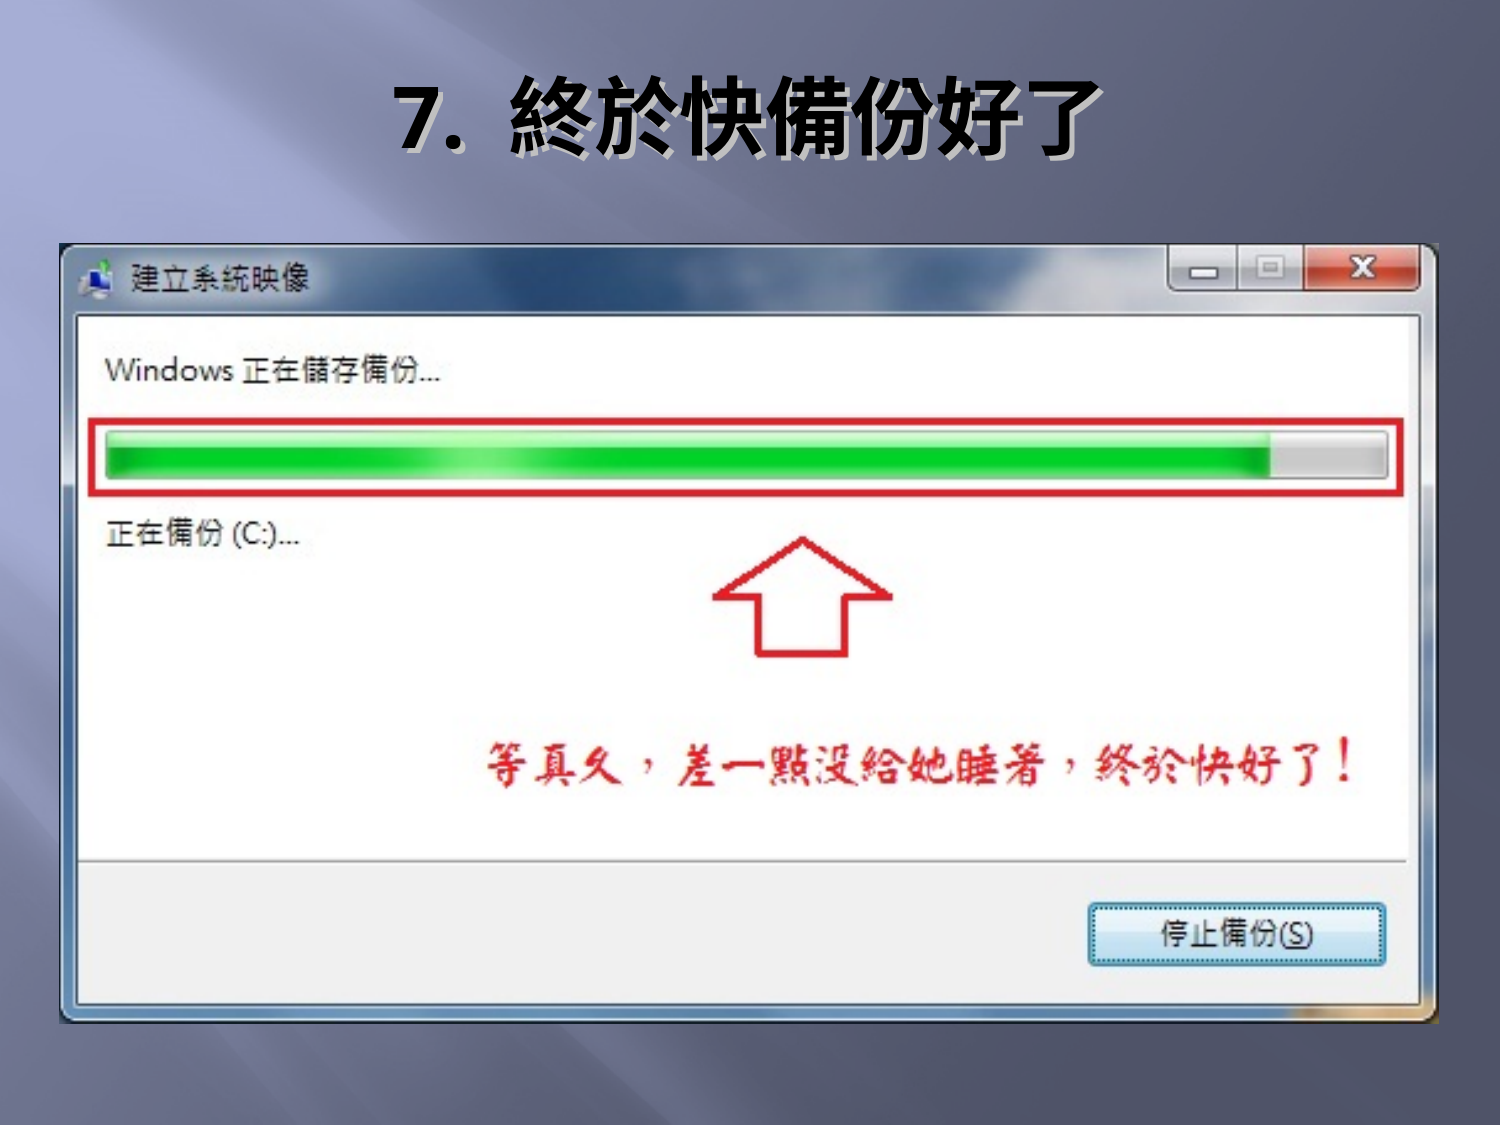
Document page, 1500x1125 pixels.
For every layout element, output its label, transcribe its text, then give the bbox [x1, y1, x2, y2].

title 7. 終於快備份好了 [75, 45, 1426, 185]
picture [59, 243, 1439, 1024]
